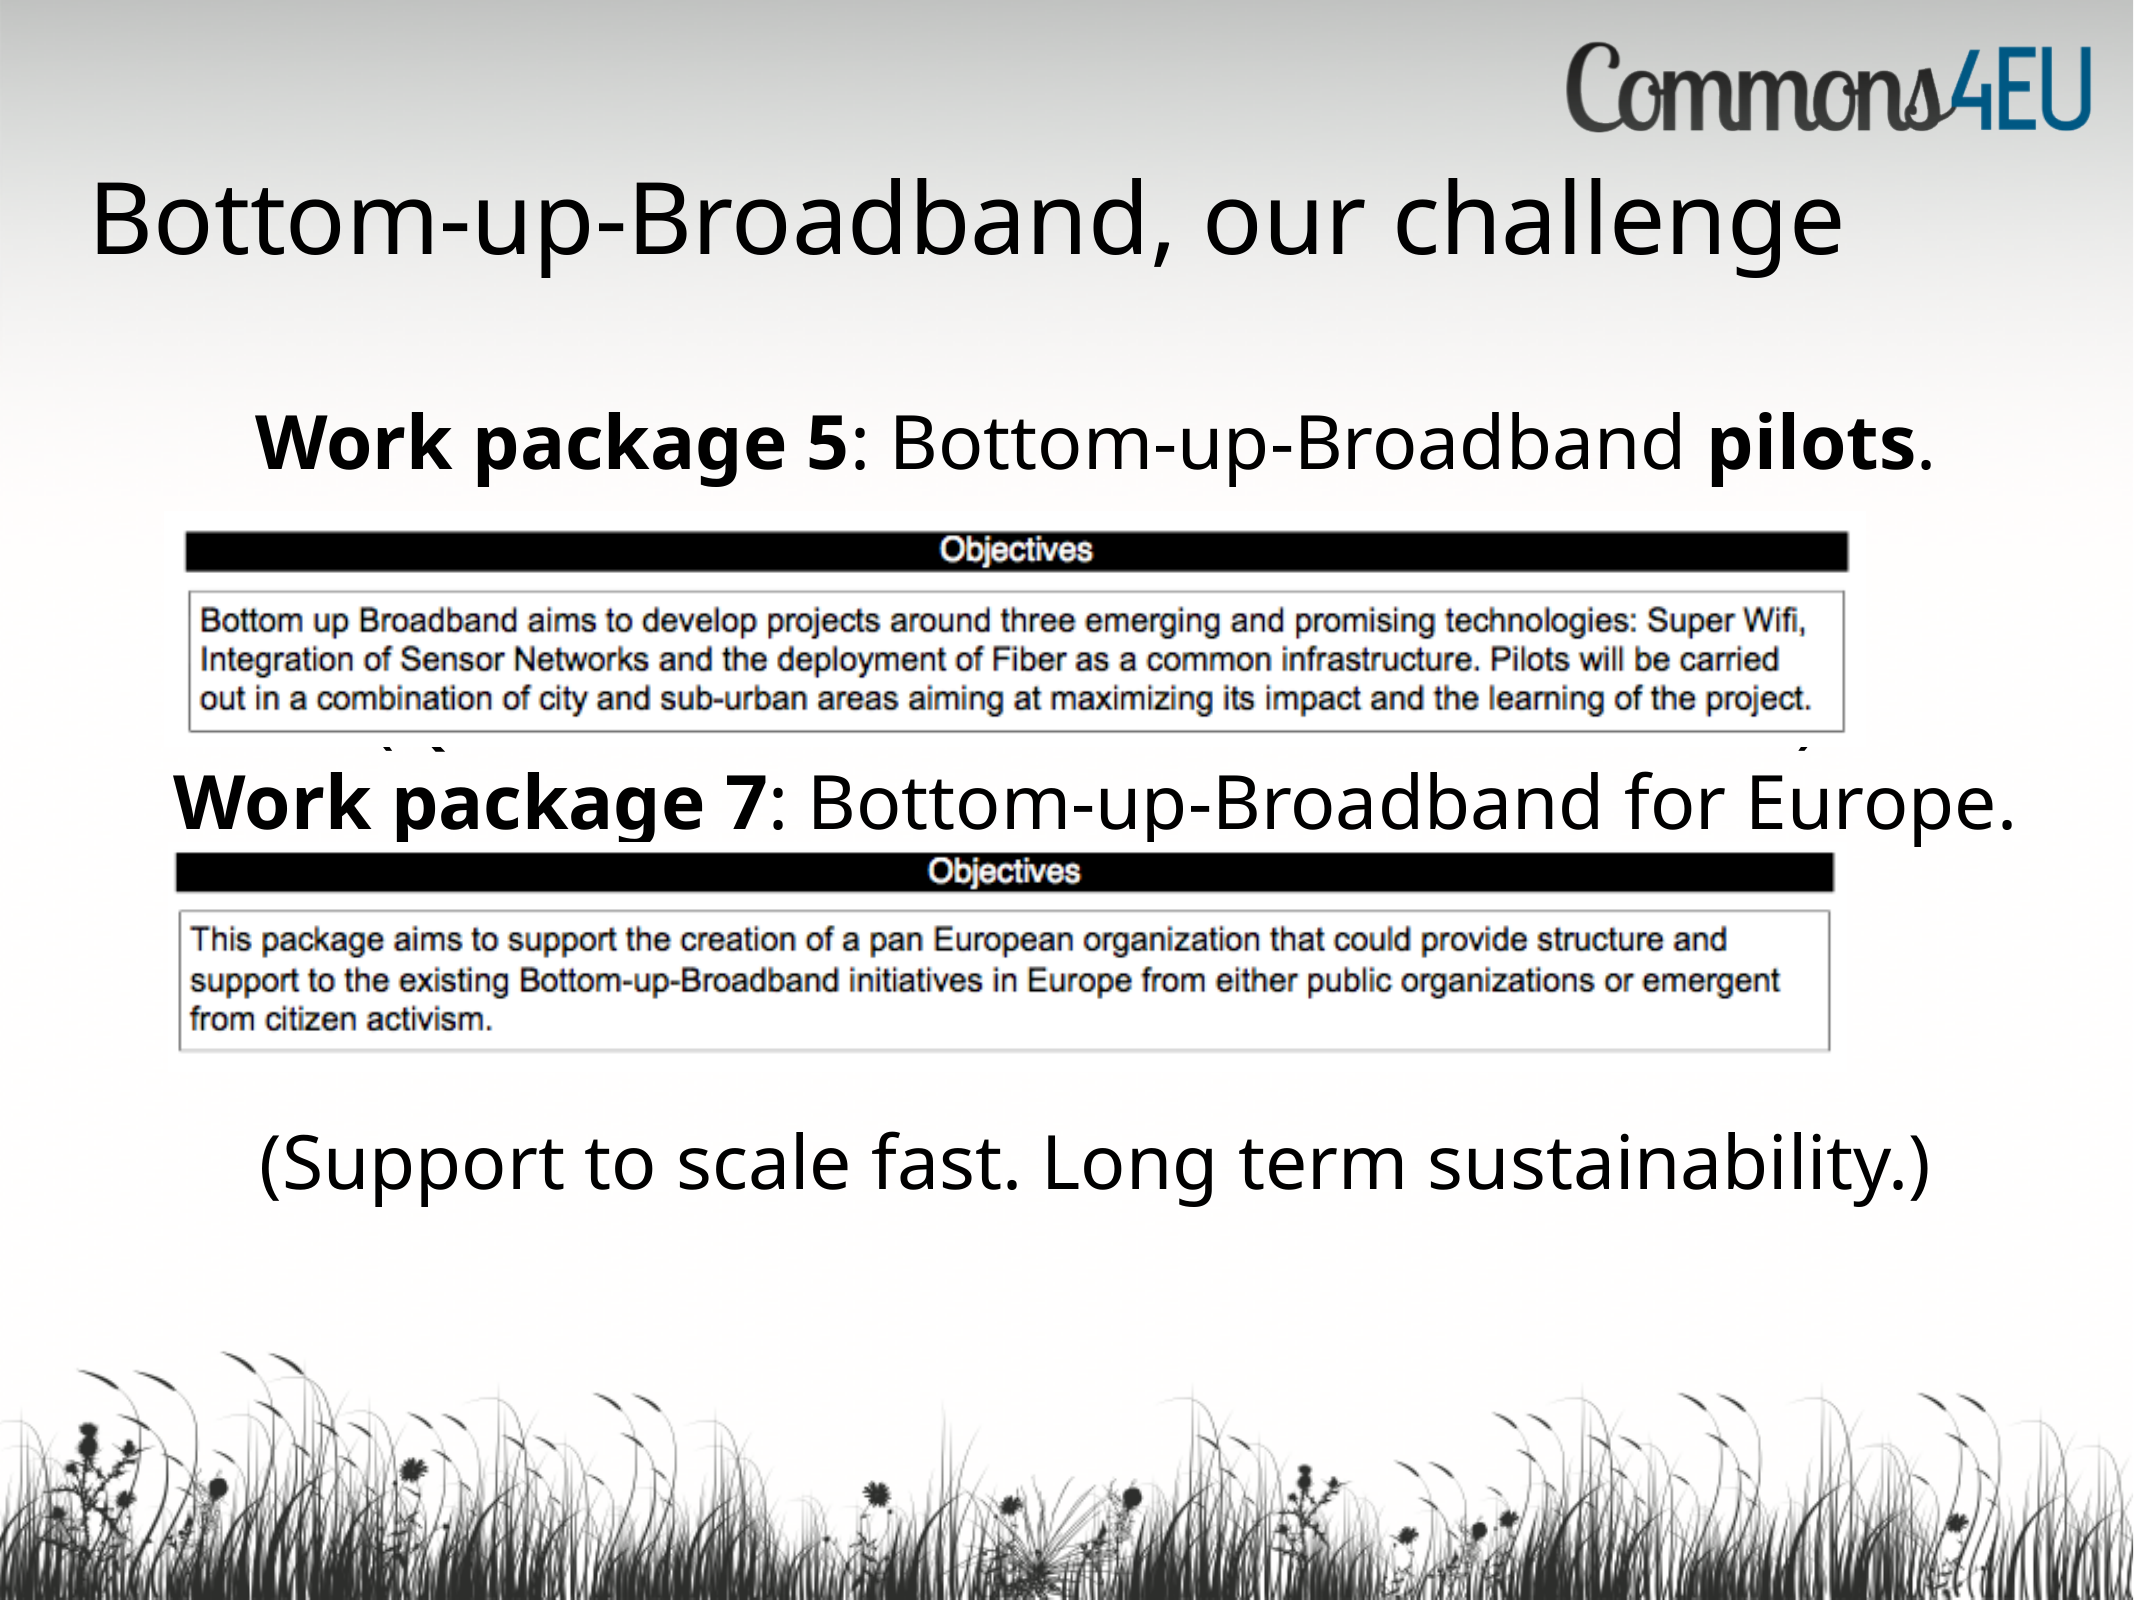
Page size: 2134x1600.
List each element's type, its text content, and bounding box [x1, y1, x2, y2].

list Work package 5: Bottom-up-Broadband pilots. (Quick start. Small and feasible testbeds.) Work package 7: Bottom-up-Broadband for Europe. (Support to scale fast. Long term sustainability.) [106, 373, 2086, 1235]
title Bottom-up-Broadband, our challenge [67, 131, 2086, 296]
picture [0, 0, 2134, 1600]
